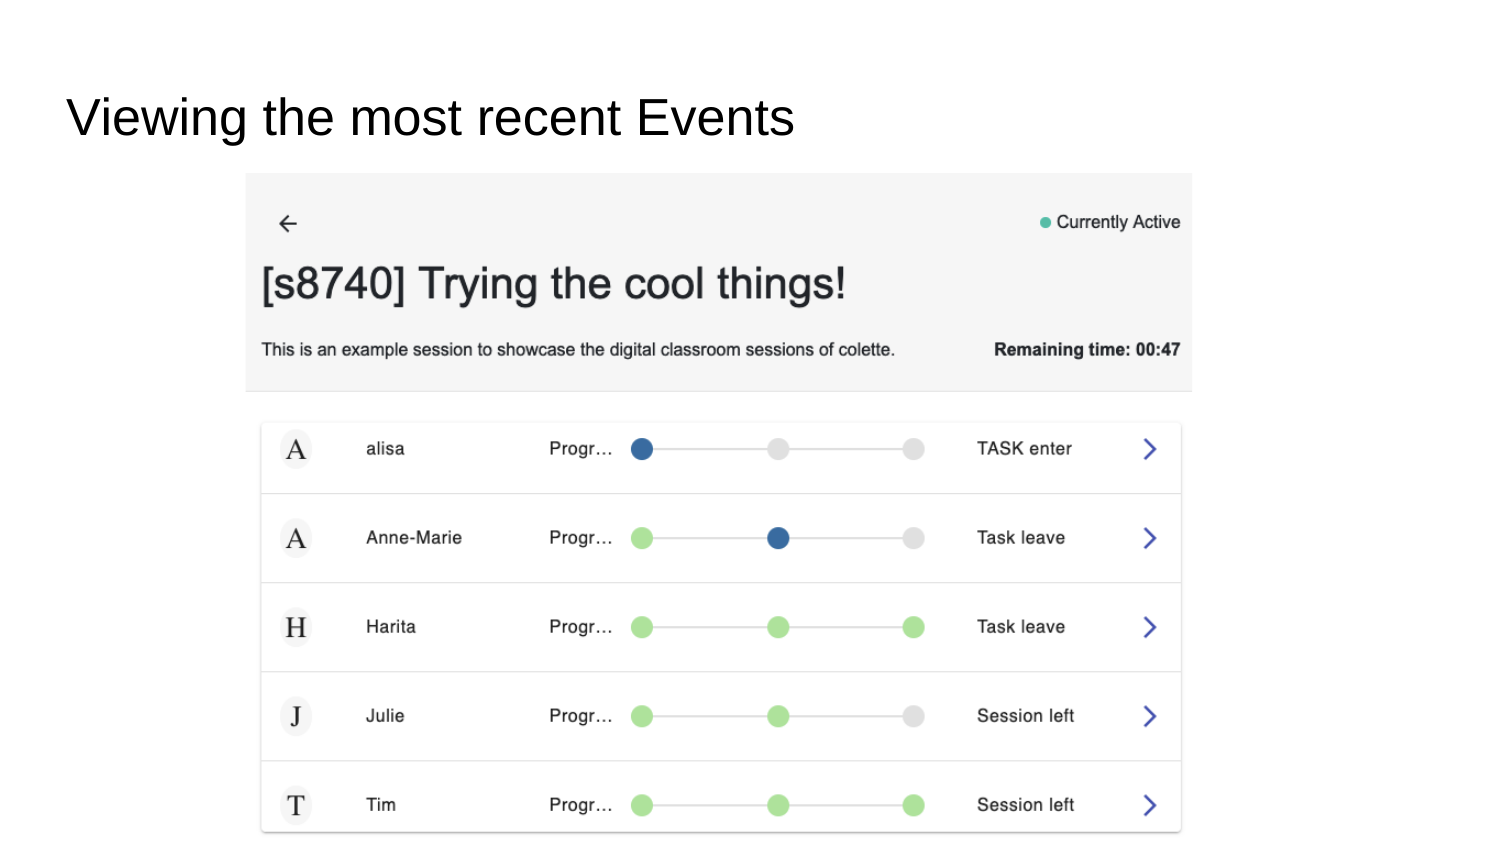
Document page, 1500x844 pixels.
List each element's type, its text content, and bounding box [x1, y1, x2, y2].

picture [245, 173, 1193, 844]
title Viewing the most recent Events [51, 72, 1449, 167]
